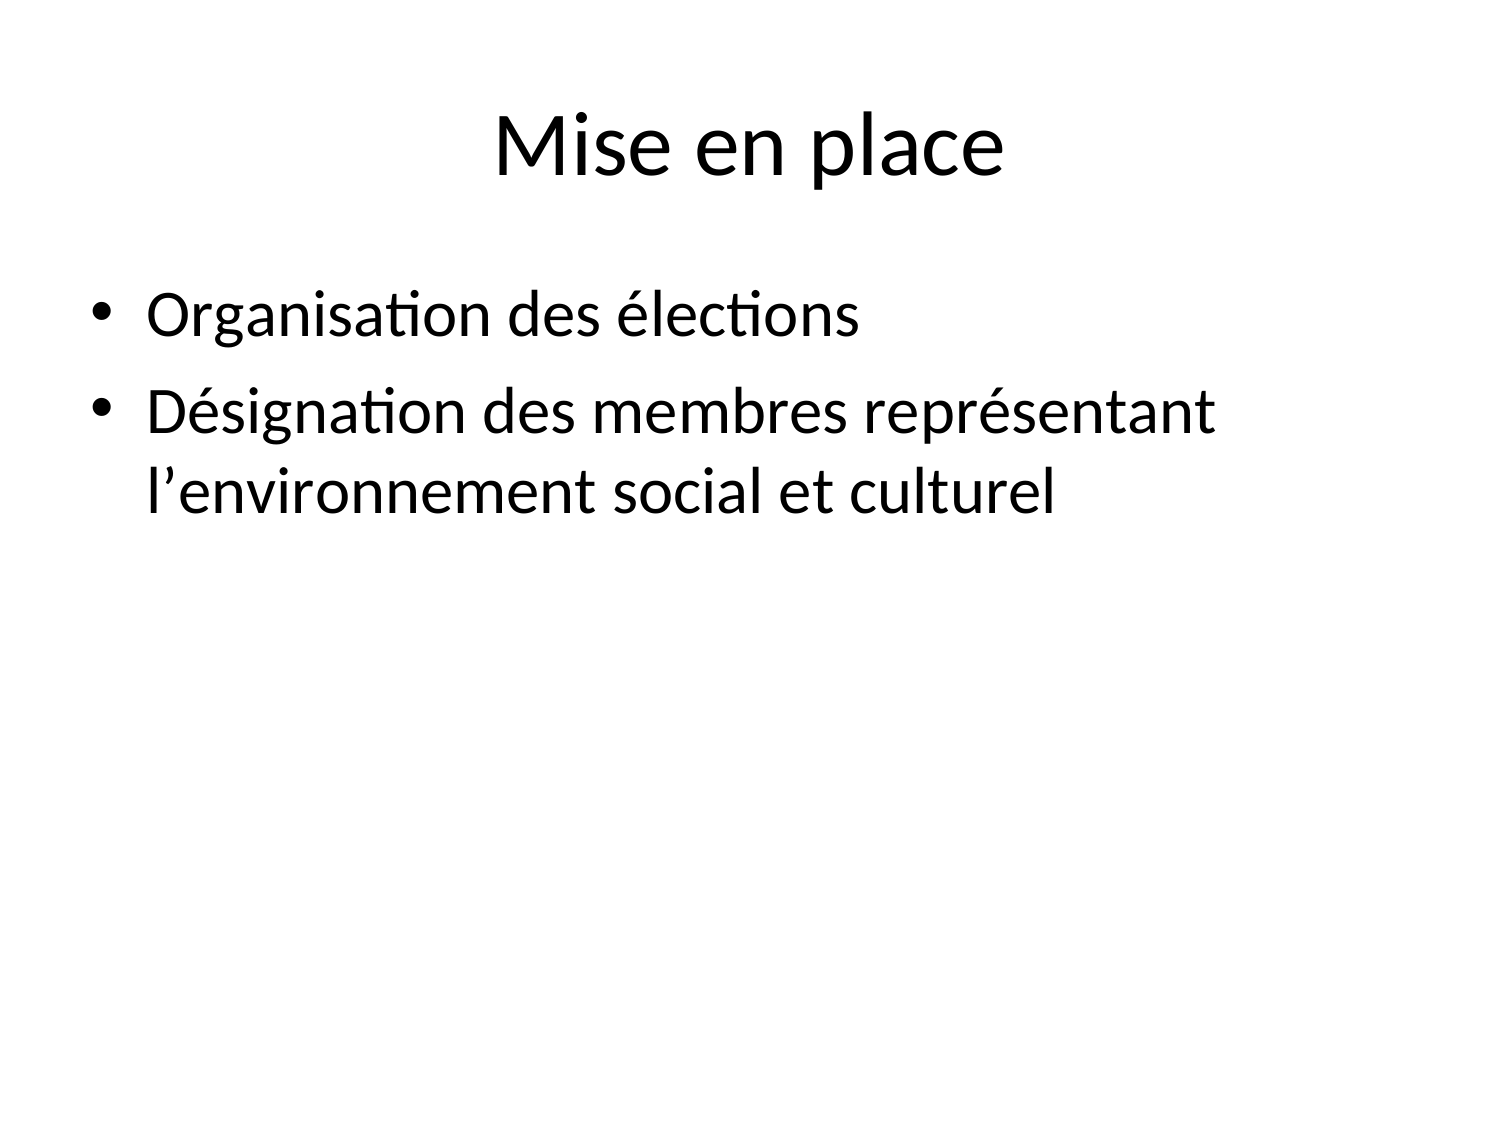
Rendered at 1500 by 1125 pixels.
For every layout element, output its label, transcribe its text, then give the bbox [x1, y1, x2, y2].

title Mise en place [75, 45, 1426, 233]
list Organisation des élections Désignation des membres représentant l’environnement social et culturel [75, 262, 1426, 1005]
